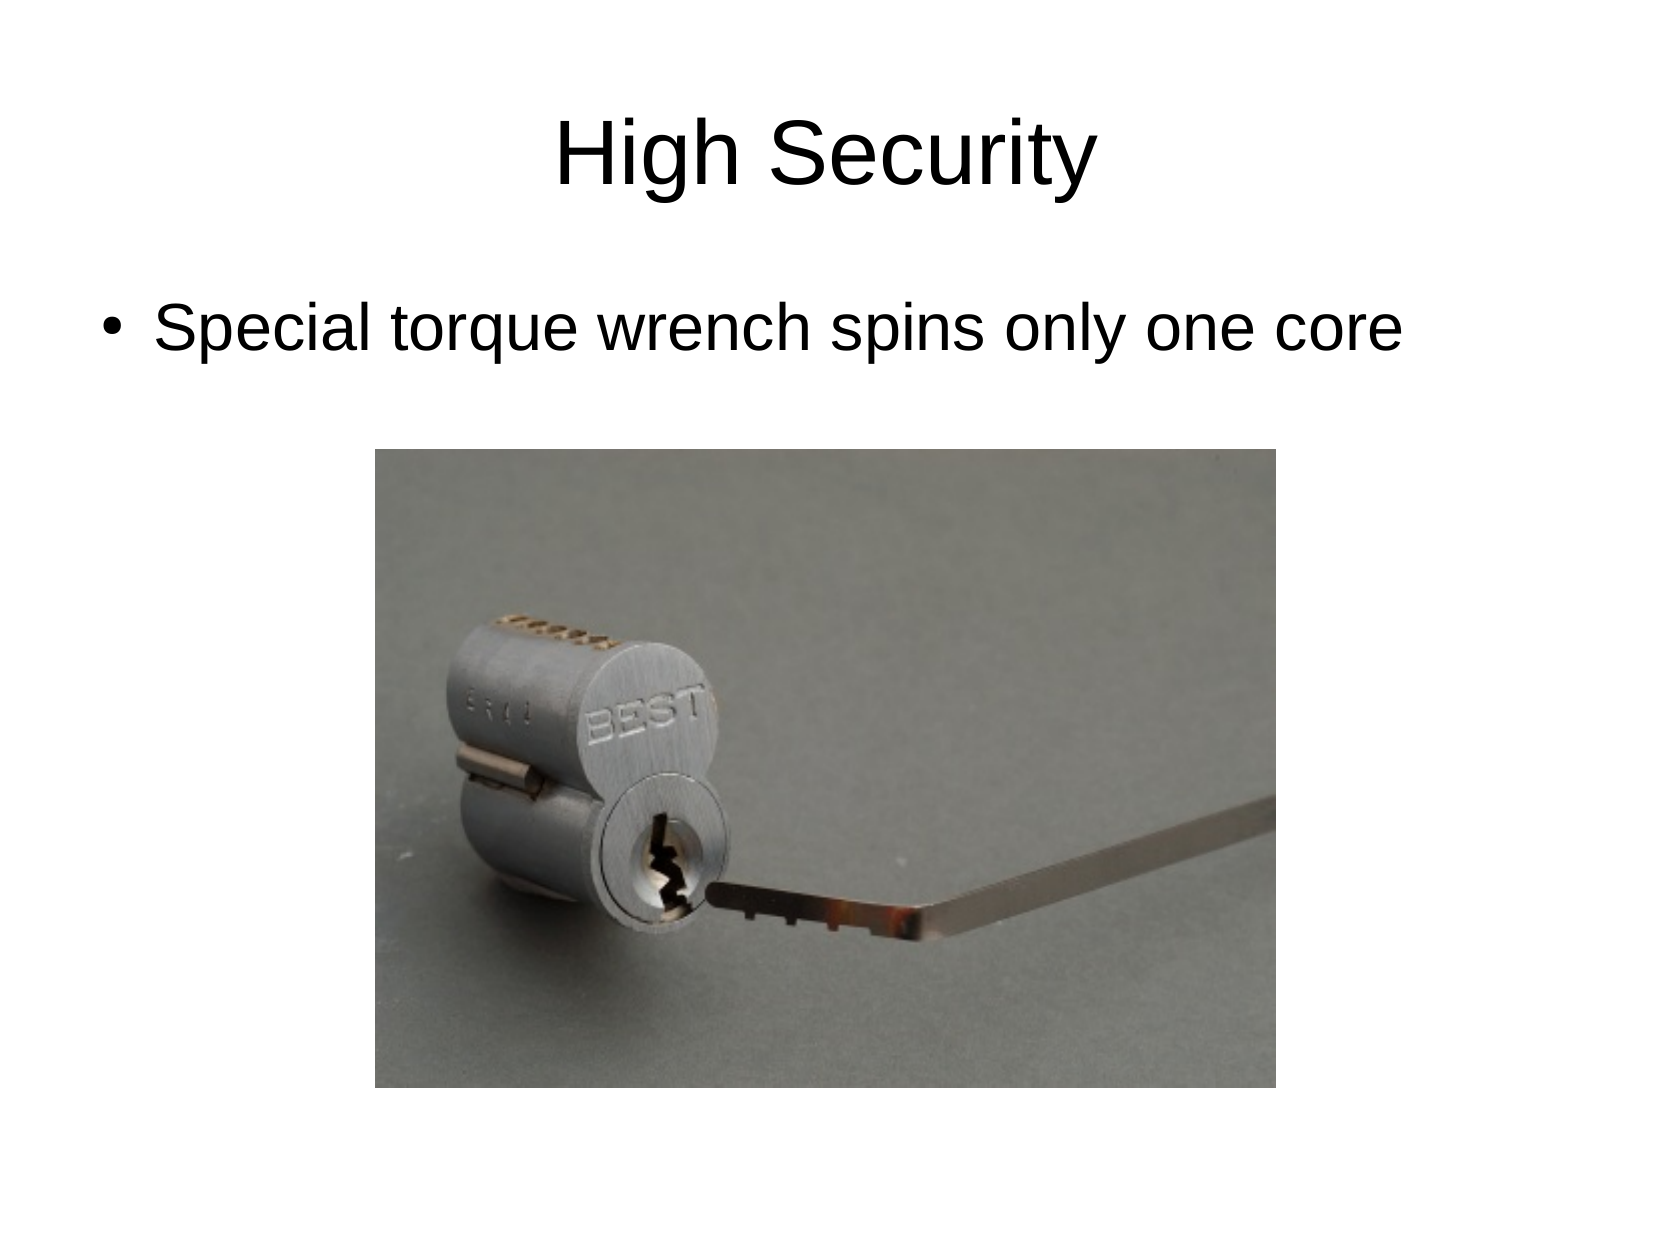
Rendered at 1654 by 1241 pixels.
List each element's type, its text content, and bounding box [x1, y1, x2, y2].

title High Security [82, 56, 1571, 250]
picture [375, 449, 1276, 1088]
list Special torque wrench spins only one core [82, 290, 1571, 1109]
